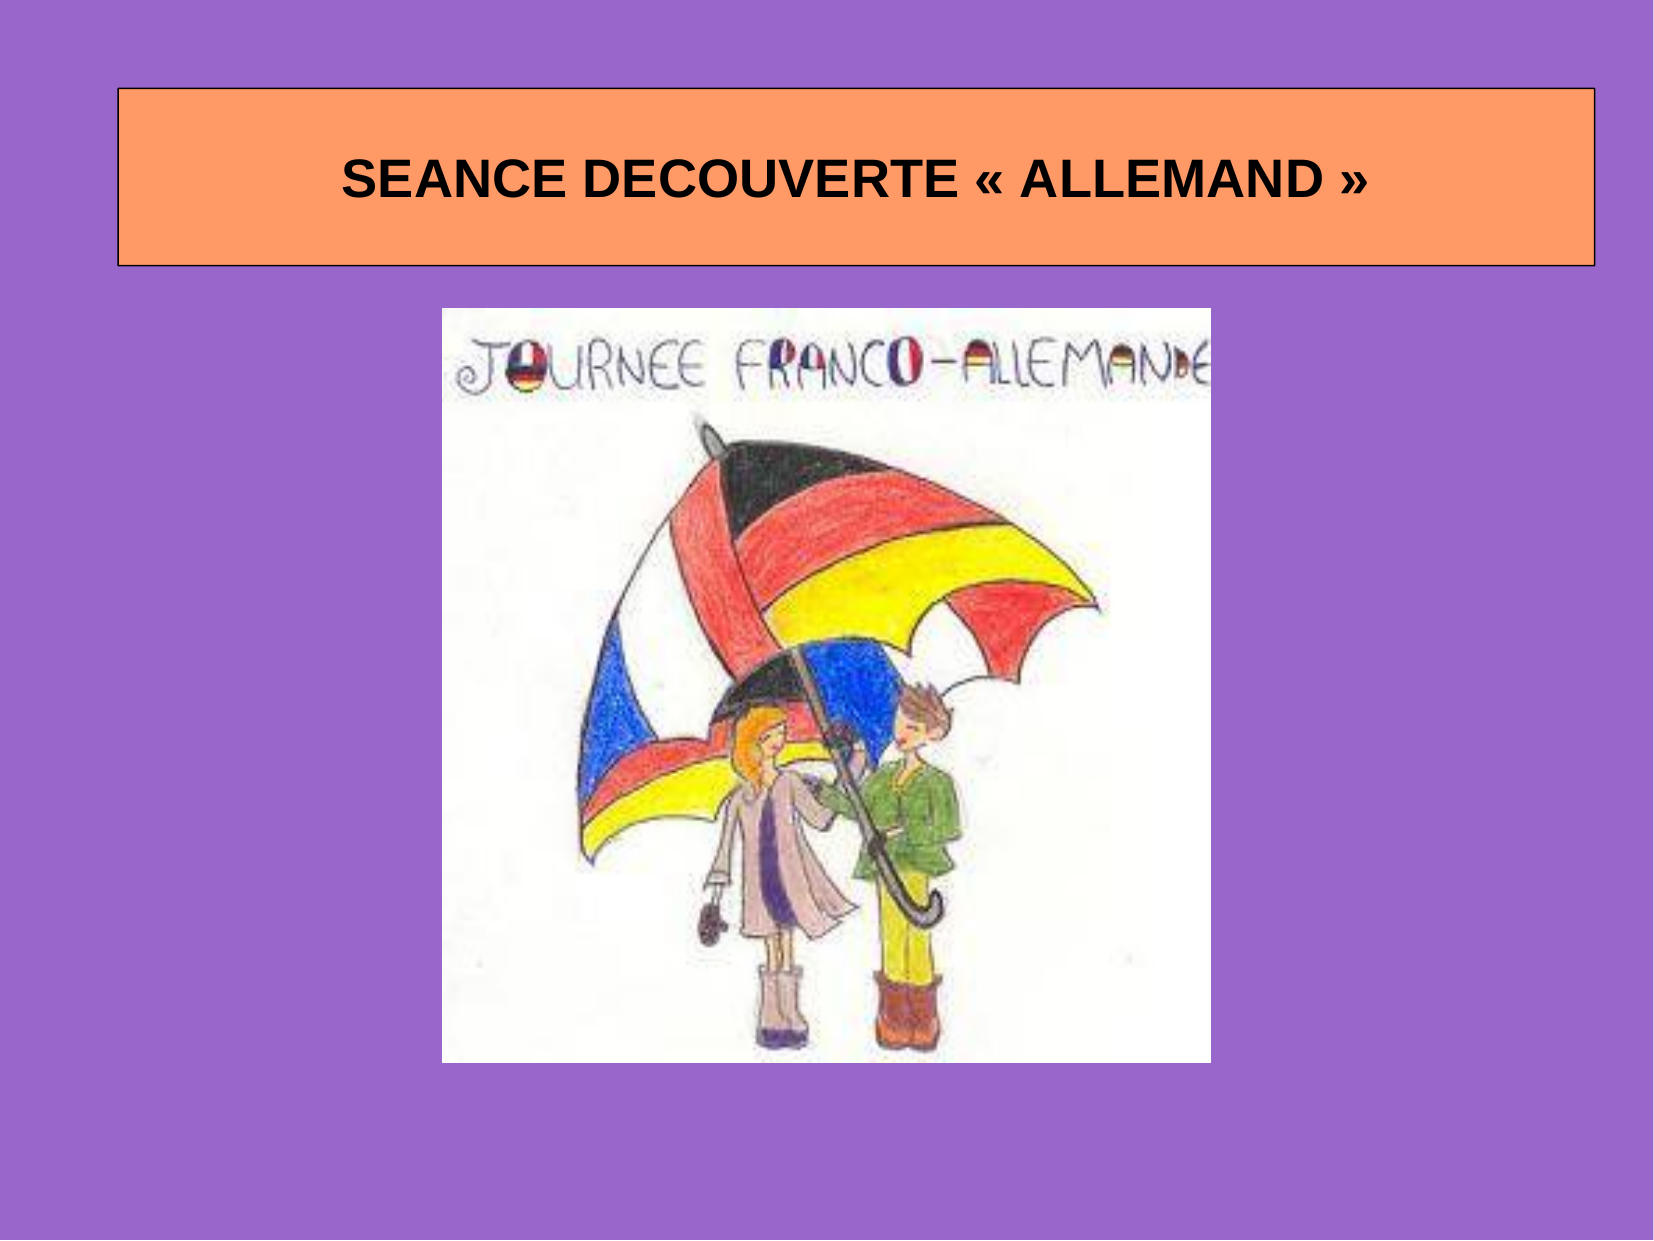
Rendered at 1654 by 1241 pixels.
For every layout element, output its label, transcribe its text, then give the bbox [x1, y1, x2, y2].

text_box SEANCE DECOUVERTE « ALLEMAND » [118, 88, 1595, 266]
picture [442, 308, 1211, 1063]
